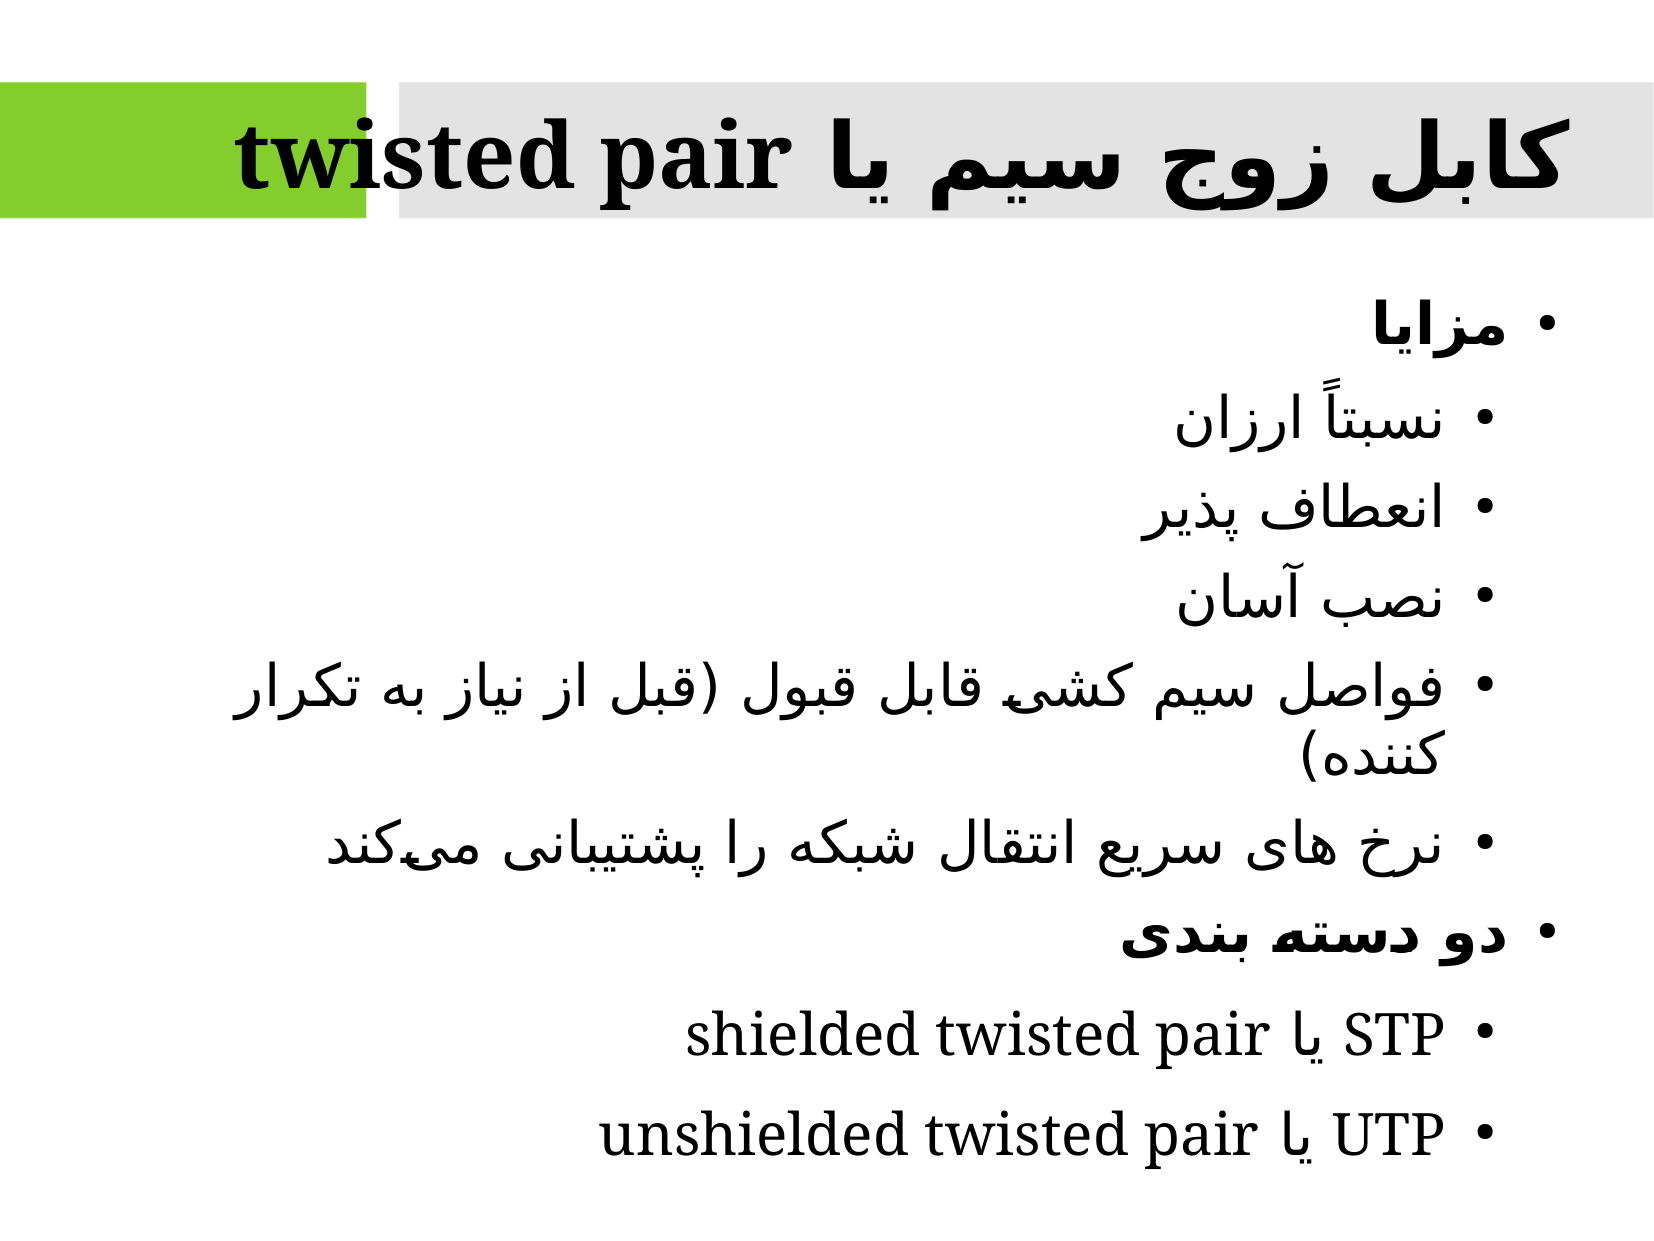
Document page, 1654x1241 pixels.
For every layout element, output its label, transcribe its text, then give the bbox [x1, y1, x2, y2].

title کابل زوج سیم یا twisted pair [82, 49, 1571, 257]
list مزایا نسبتاً ارزان انعطاف پذیر نصب آسان فواصل سیم کشی قابل قبول (قبل از نیاز به تکرار کننده) نرخ های سریع انتقال شبکه را پشتیبانی می‌کند دو دسته بندی STP یا shielded twisted pair UTP یا unshielded twisted pair [82, 290, 1571, 1182]
picture [0, 0, 1654, 1241]
